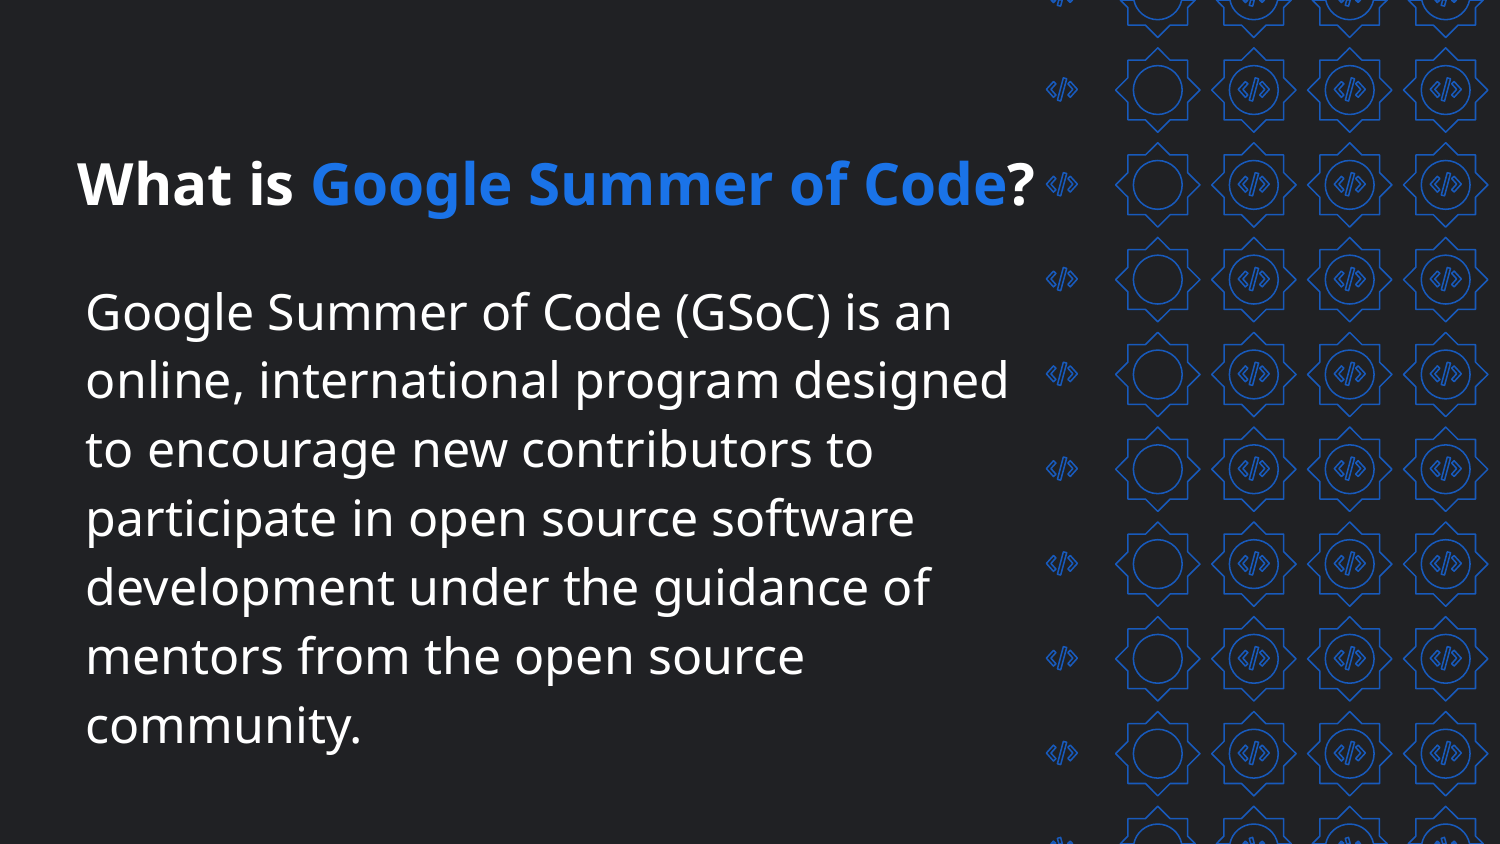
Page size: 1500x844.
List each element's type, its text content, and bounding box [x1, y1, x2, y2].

text_box Google Summer of Code (GSoC) is an online, international program designed to encourage new contributors to participate in open source software development under the guidance of mentors from the open source community. [70, 255, 1052, 769]
text_box What is Google Summer of Code? [63, 132, 1268, 233]
